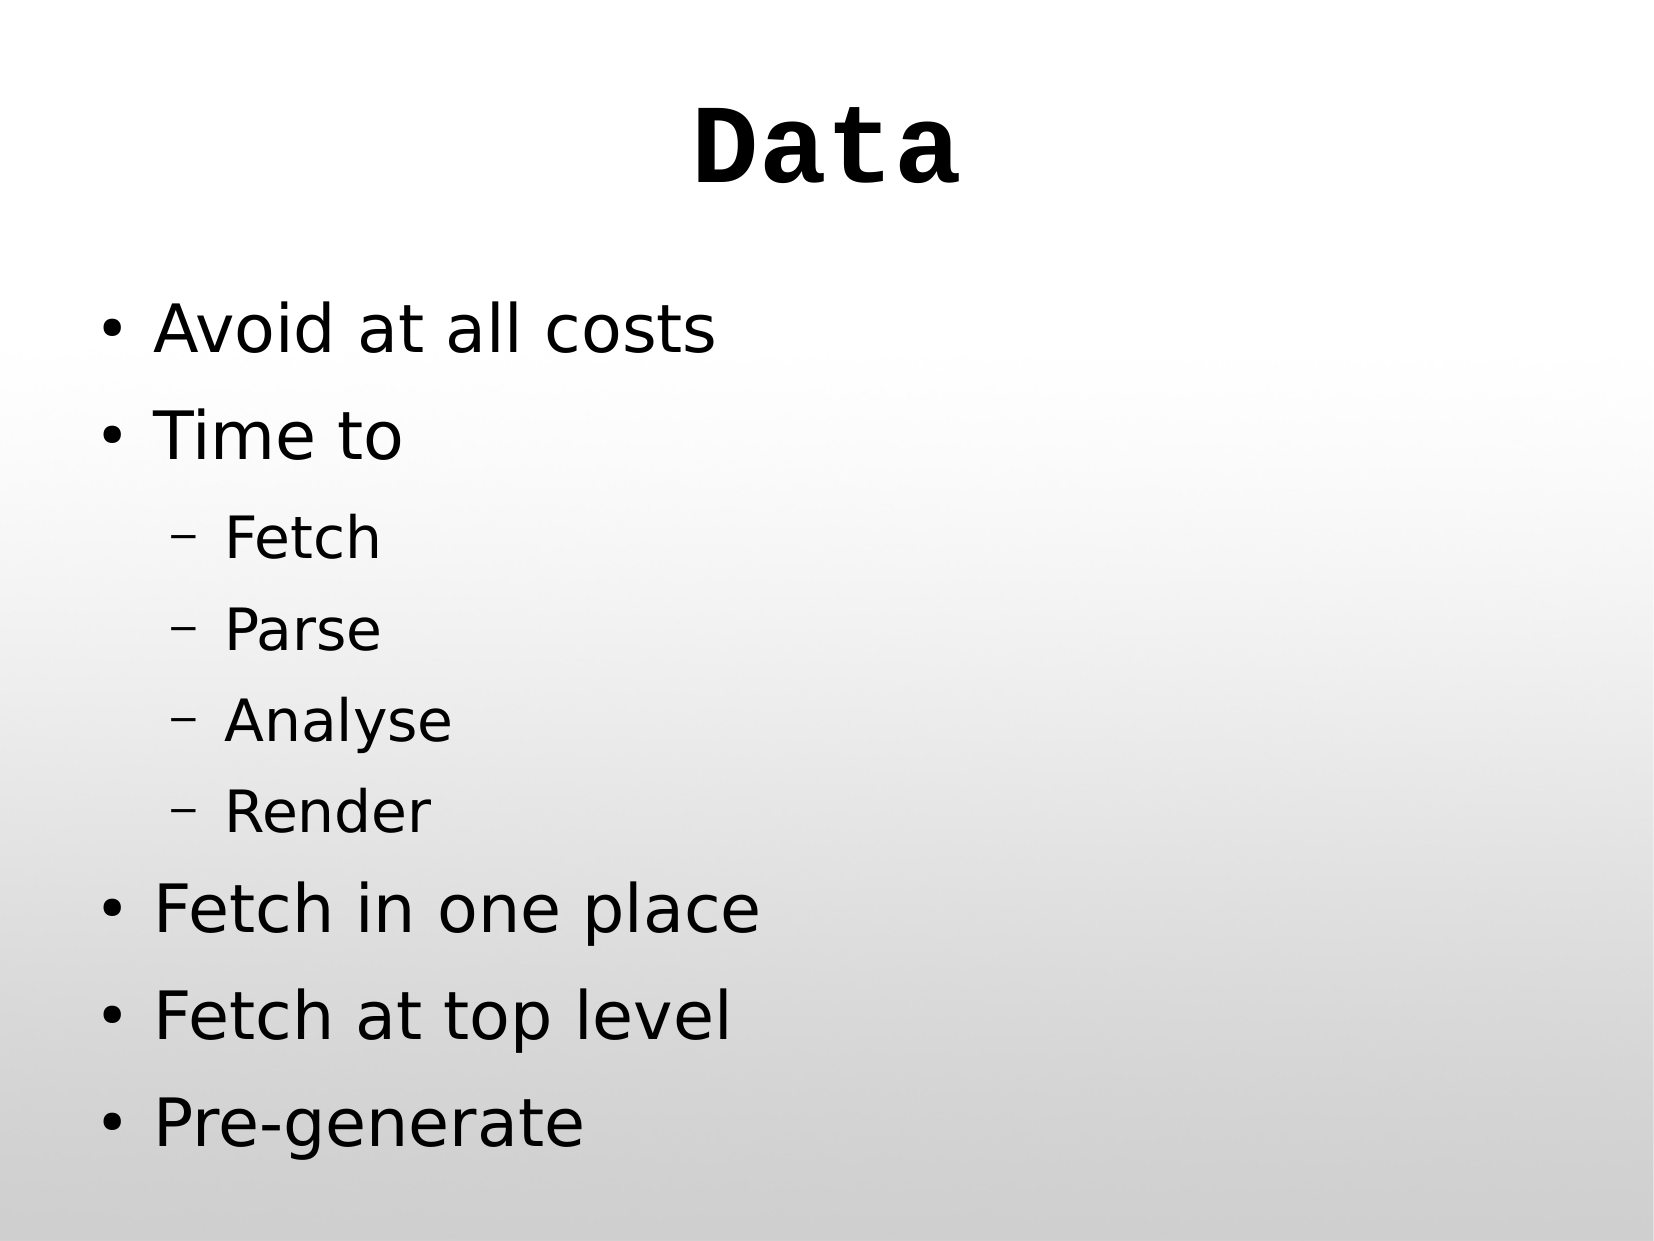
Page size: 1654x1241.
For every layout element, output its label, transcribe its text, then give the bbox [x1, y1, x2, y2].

list Avoid at all costs Time to Fetch Parse Analyse Render Fetch in one place Fetch at top level Pre-generate [82, 290, 1571, 1170]
picture [0, 0, 1654, 1241]
title Data [82, 49, 1571, 257]
